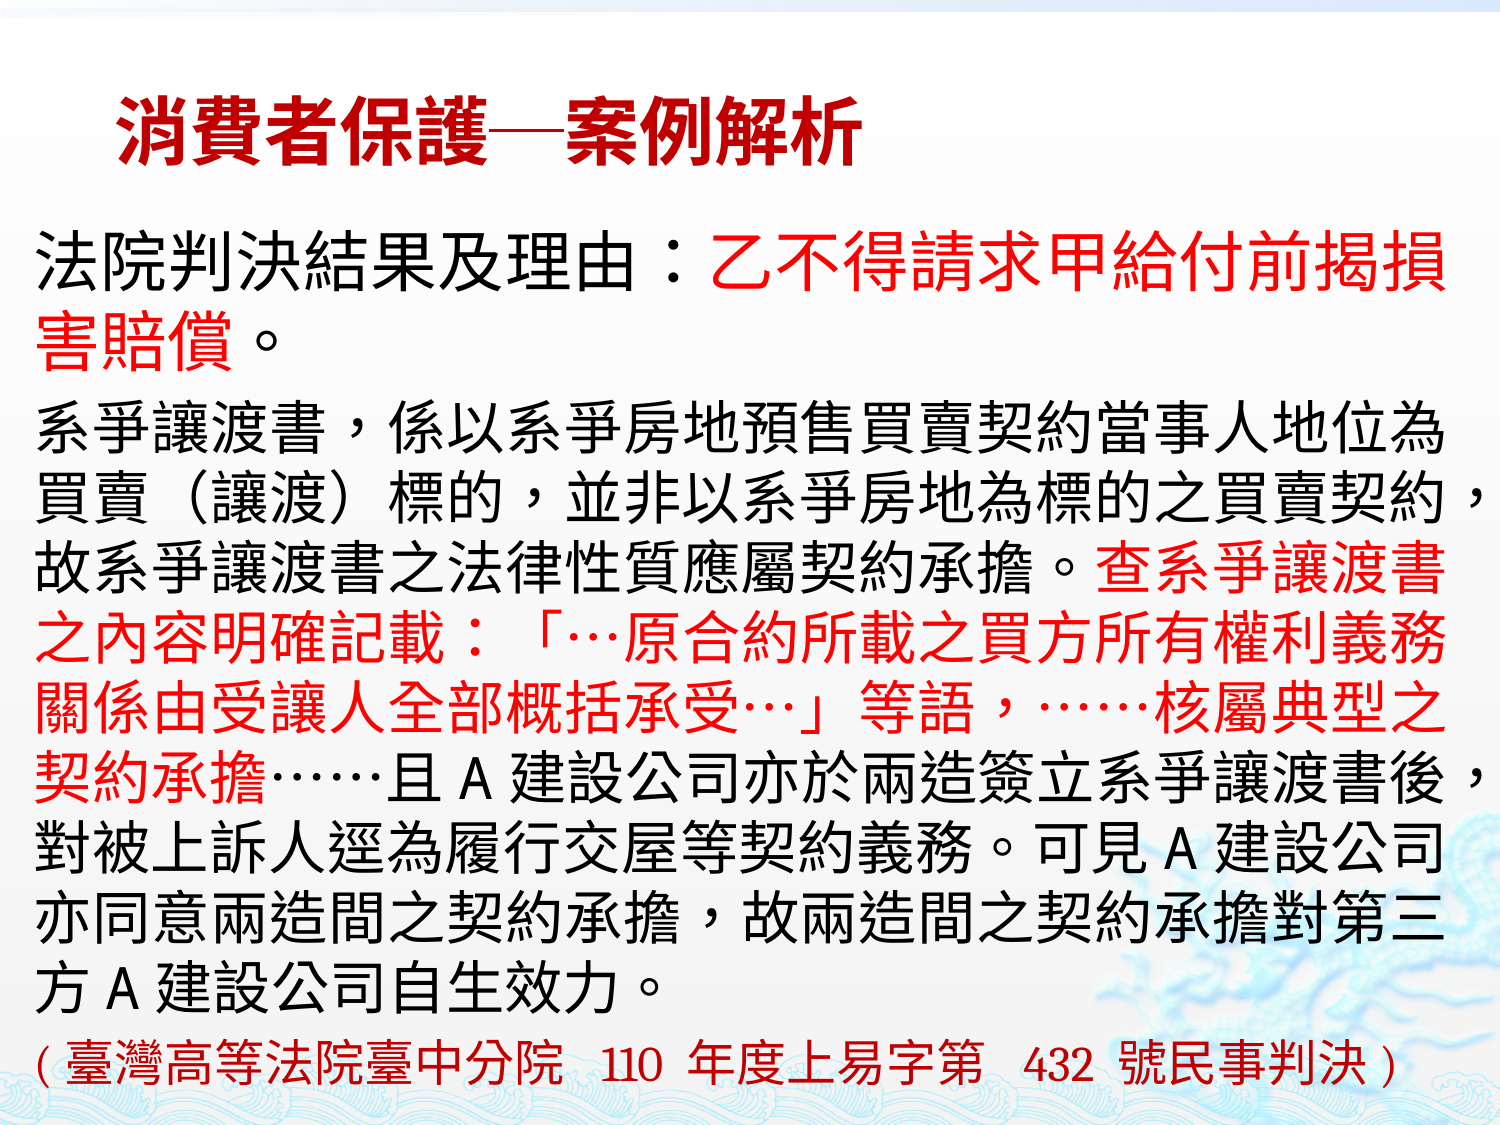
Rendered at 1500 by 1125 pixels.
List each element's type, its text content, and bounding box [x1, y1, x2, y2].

title 消費者保護─案例解析 [99, 37, 1475, 313]
picture [1105, 836, 1133, 842]
picture [643, 1053, 657, 1079]
picture [474, 1053, 504, 1058]
list 法院判決結果及理由：乙不得請求甲給付前揭損害賠償。 系爭讓渡書，係以系爭房地預售買賣契約當事人地位為買賣（讓渡）標的，並非以系爭房地為標的之買賣契約，故系爭讓渡書之法律性質應屬契約承擔。查系爭讓渡書之內容明確記載：「…原合約所載之買方所有權利義務關係由受讓人全部概括承受…」等語，……核屬典型之契約承擔……且A建設公司亦於兩造簽立系爭讓渡書後，對被上訴人逕為履行交屋等契約義務。可見A建設公司亦同意兩造間之契約承擔，故兩造間之契約承擔對第三方A建設公司自生效力。 (臺灣高等法院臺中分院 110 年度上易字第 432 號民事判決) [0, 212, 1463, 683]
picture [963, 1056, 976, 1061]
picture [423, 1053, 437, 1065]
picture [700, 1060, 712, 1070]
picture [178, 1053, 200, 1058]
picture [849, 1053, 874, 1057]
picture [613, 1053, 627, 1079]
picture [0, 806, 1500, 1125]
picture [441, 1053, 455, 1065]
picture [1105, 845, 1133, 851]
picture [1105, 826, 1133, 832]
picture [759, 1056, 771, 1062]
picture [947, 1064, 959, 1069]
